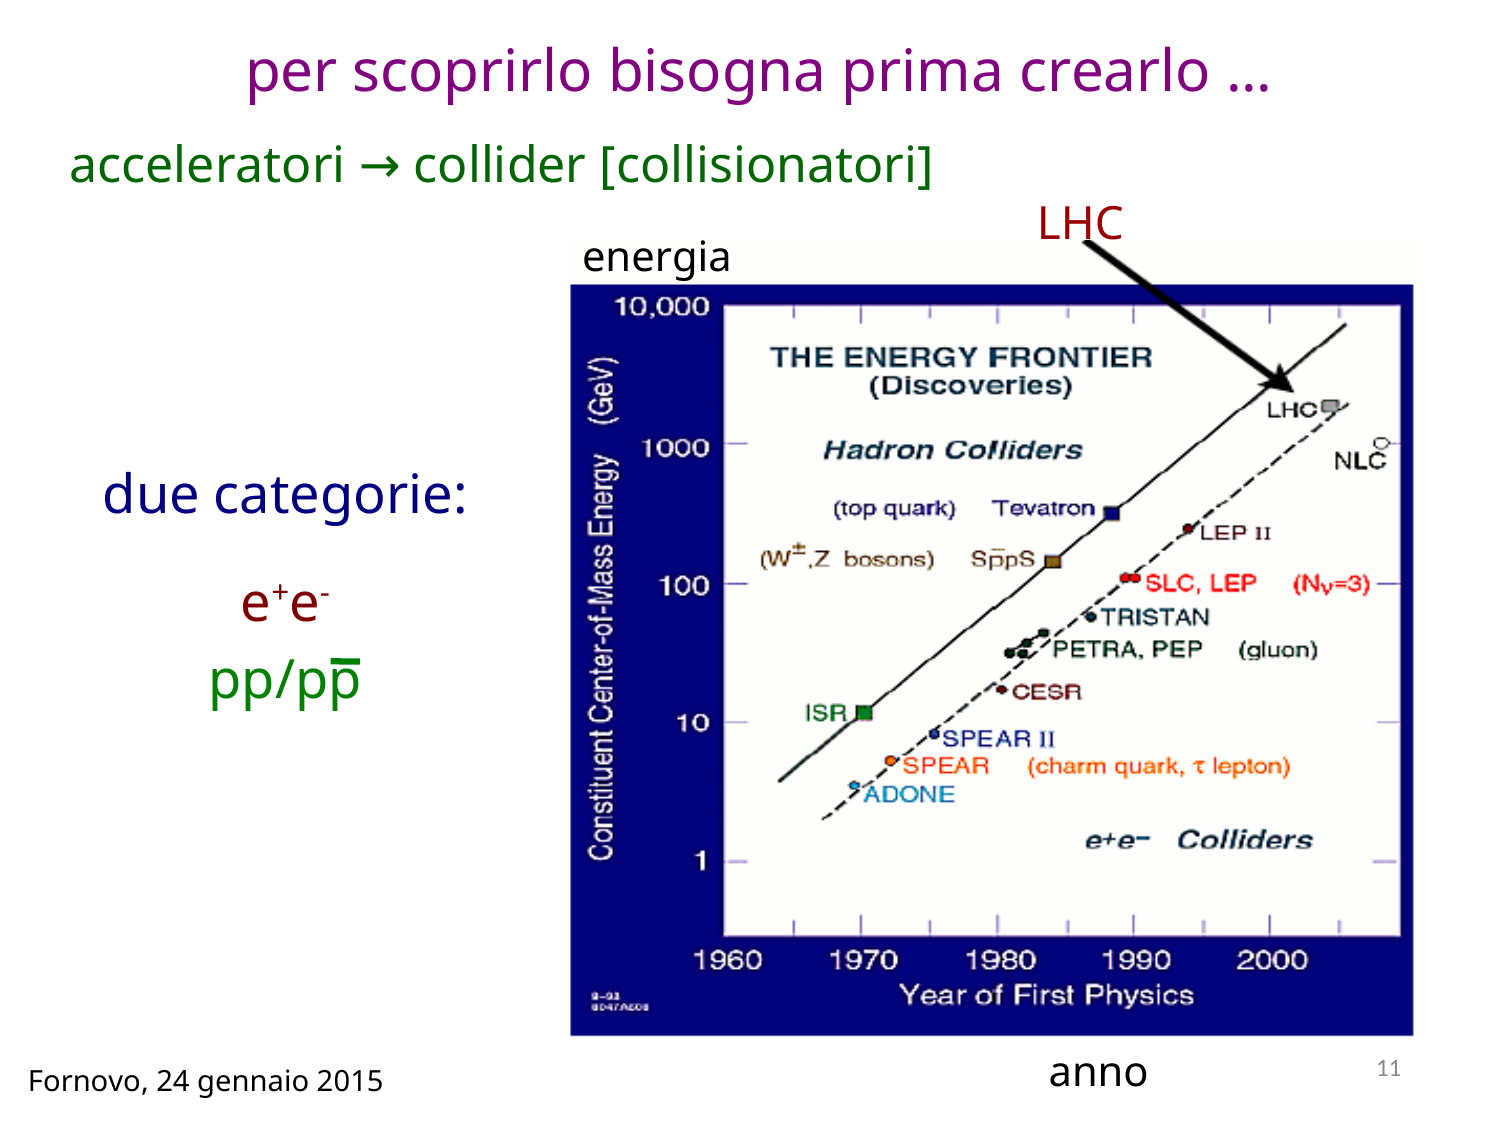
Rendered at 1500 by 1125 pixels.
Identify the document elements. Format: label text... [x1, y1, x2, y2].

text_box per scoprirlo bisogna prima crearlo ... [65, 7, 1453, 119]
text_box LHC [1022, 161, 1164, 272]
text_box anno [1033, 1021, 1182, 1111]
picture [569, 240, 1418, 1038]
text_box acceleratori → collider [collisionatori] [18, 102, 987, 213]
text_box energia [567, 213, 762, 296]
text_box <numero> [1182, 1042, 1417, 1095]
text_box due categorie: e+e- pp/pp [0, 147, 562, 1029]
